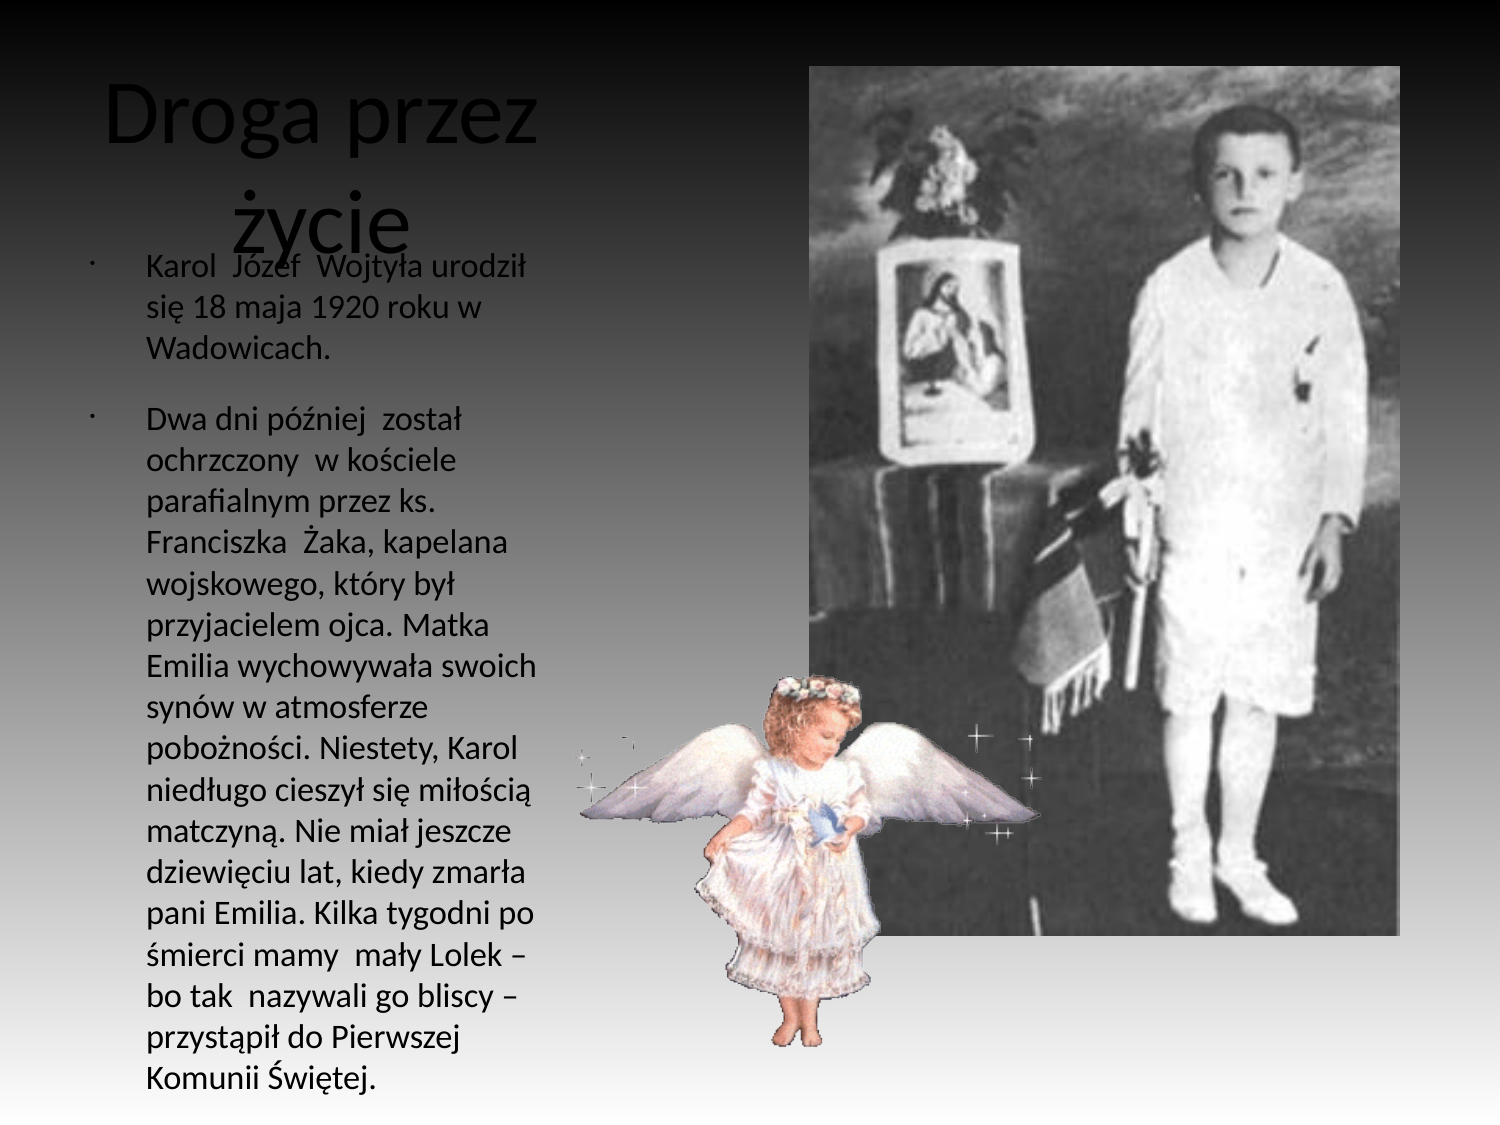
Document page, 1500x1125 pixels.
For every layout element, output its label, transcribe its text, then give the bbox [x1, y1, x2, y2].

list Karol Józef Wojtyła urodził się 18 maja 1920 roku w Wadowicach. Dwa dni później został ochrzczony w kościele parafialnym przez ks. Franciszka Żaka, kapelana wojskowego, który był przyjacielem ojca. Matka Emilia wychowywała swoich synów w atmosferze pobożności. Niestety, Karol niedługo cieszył się miłością matczyną. Nie miał jeszcze dziewięciu lat, kiedy zmarła pani Emilia. Kilka tygodni po śmierci mamy mały Lolek – bo tak nazywali go bliscy – przystąpił do Pierwszej Komunii Świętej. [75, 235, 569, 1005]
picture [572, 668, 1042, 1052]
title Droga przez życie [75, 44, 569, 235]
list [586, 44, 1425, 1005]
